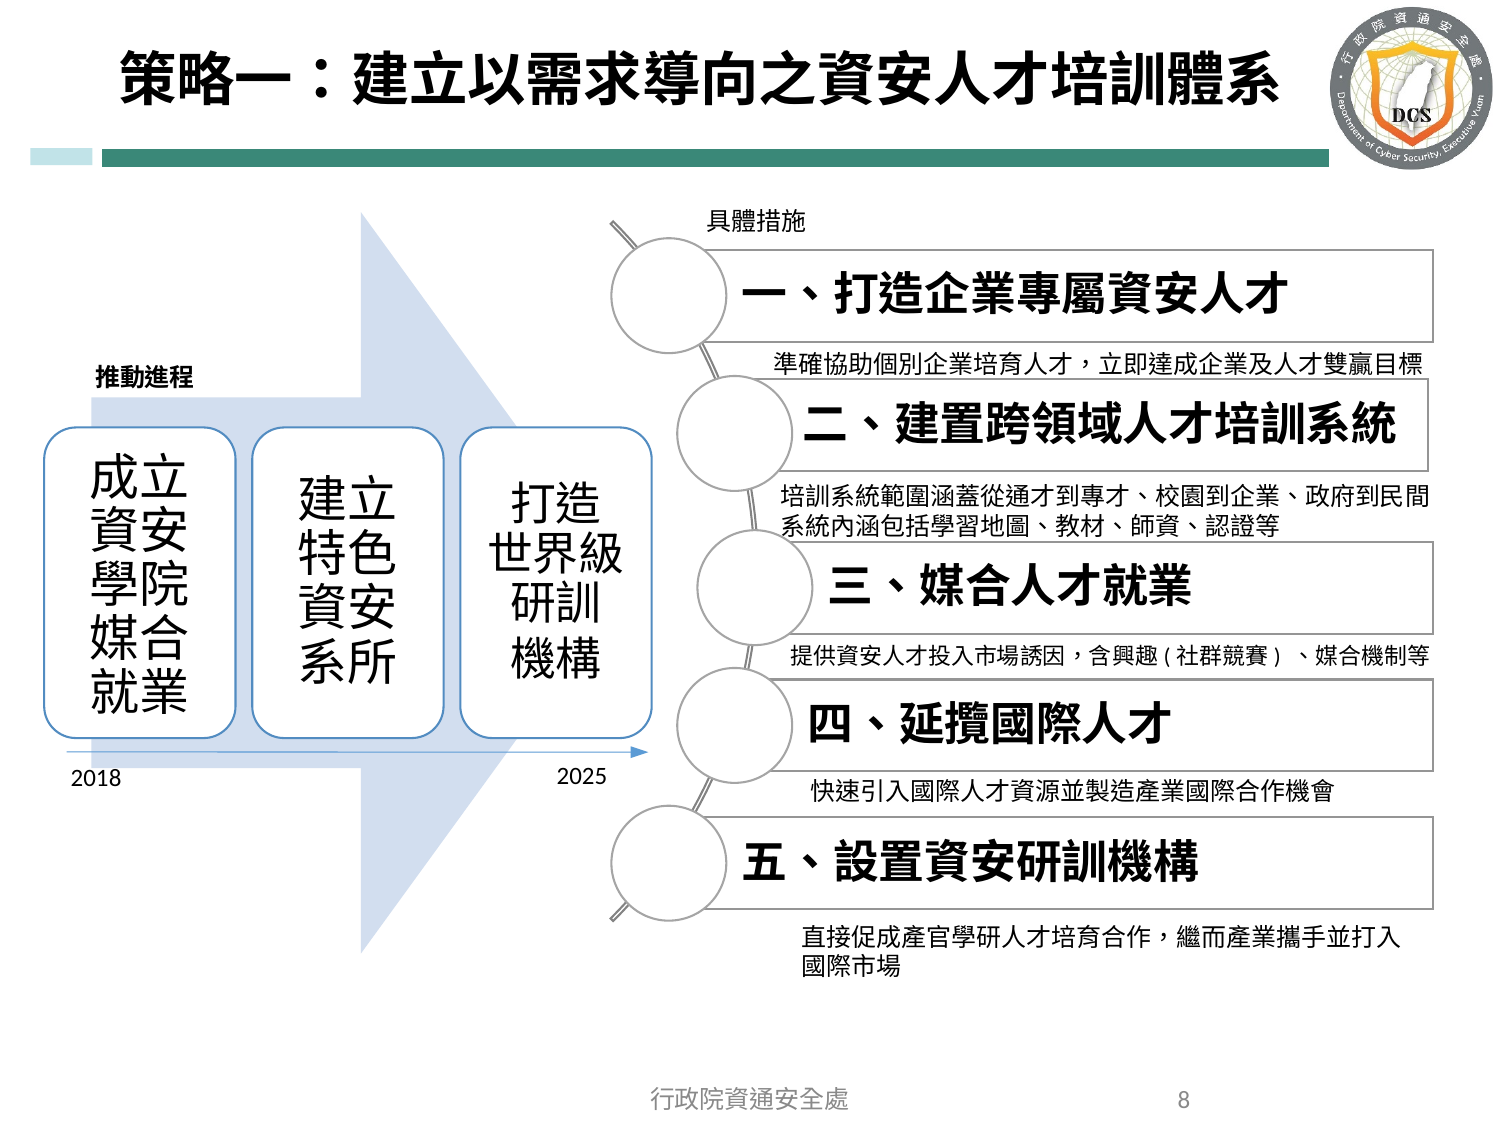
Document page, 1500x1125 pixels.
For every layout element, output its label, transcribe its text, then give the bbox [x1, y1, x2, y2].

text_box 成立資安學院媒合就業 [44, 427, 236, 739]
text_box [91, 753, 507, 954]
text_box 建立特色資安系所 [252, 427, 444, 739]
text_box 五、設置資安研訓機構 [704, 817, 1434, 910]
text_box [611, 238, 727, 354]
text_box 快速引入國際人才資源並製造產業國際合作機會 [795, 767, 1409, 813]
text_box 2025 [541, 752, 624, 798]
text_box 四、延攬國際人才 [770, 679, 1434, 772]
text_box 具體措施 [691, 197, 823, 243]
text_box [91, 212, 518, 751]
text_box 準確協助個別企業培育人才，立即達成企業及人才雙贏目標 [758, 340, 1442, 387]
text_box [1162, 1076, 1500, 1120]
text_box [677, 376, 793, 491]
text_box 直接促成產官學研人才培育合作，繼而產業攜手並打入國際市場 [786, 913, 1435, 990]
text_box 行政院資通安全處 [496, 1076, 1004, 1120]
text_box 培訓系統範圍涵蓋從通才到專才、校園到企業、政府到民間 系統內涵包括學習地圖、教材、師資、認證等 [765, 472, 1462, 549]
text_box 提供資安人才投入市場誘因，含興趣(社群競賽) 、媒合機制等 [775, 633, 1466, 677]
text_box 一、打造企業專屬資安人才 [704, 249, 1434, 342]
text_box [677, 667, 793, 783]
text_box 二、建置跨領域人才培訓系統 [770, 387, 1429, 472]
text_box 2018 [55, 754, 138, 800]
text_box 推動進程 [79, 354, 217, 400]
text_box [611, 805, 727, 921]
text_box [697, 530, 813, 646]
text_box 三、媒合人才就業 [792, 549, 1434, 633]
title 策略一：建立以需求導向之資安人才培訓體系 [103, 21, 1397, 142]
text_box 打造 世界級研訓 機構 [460, 427, 652, 739]
